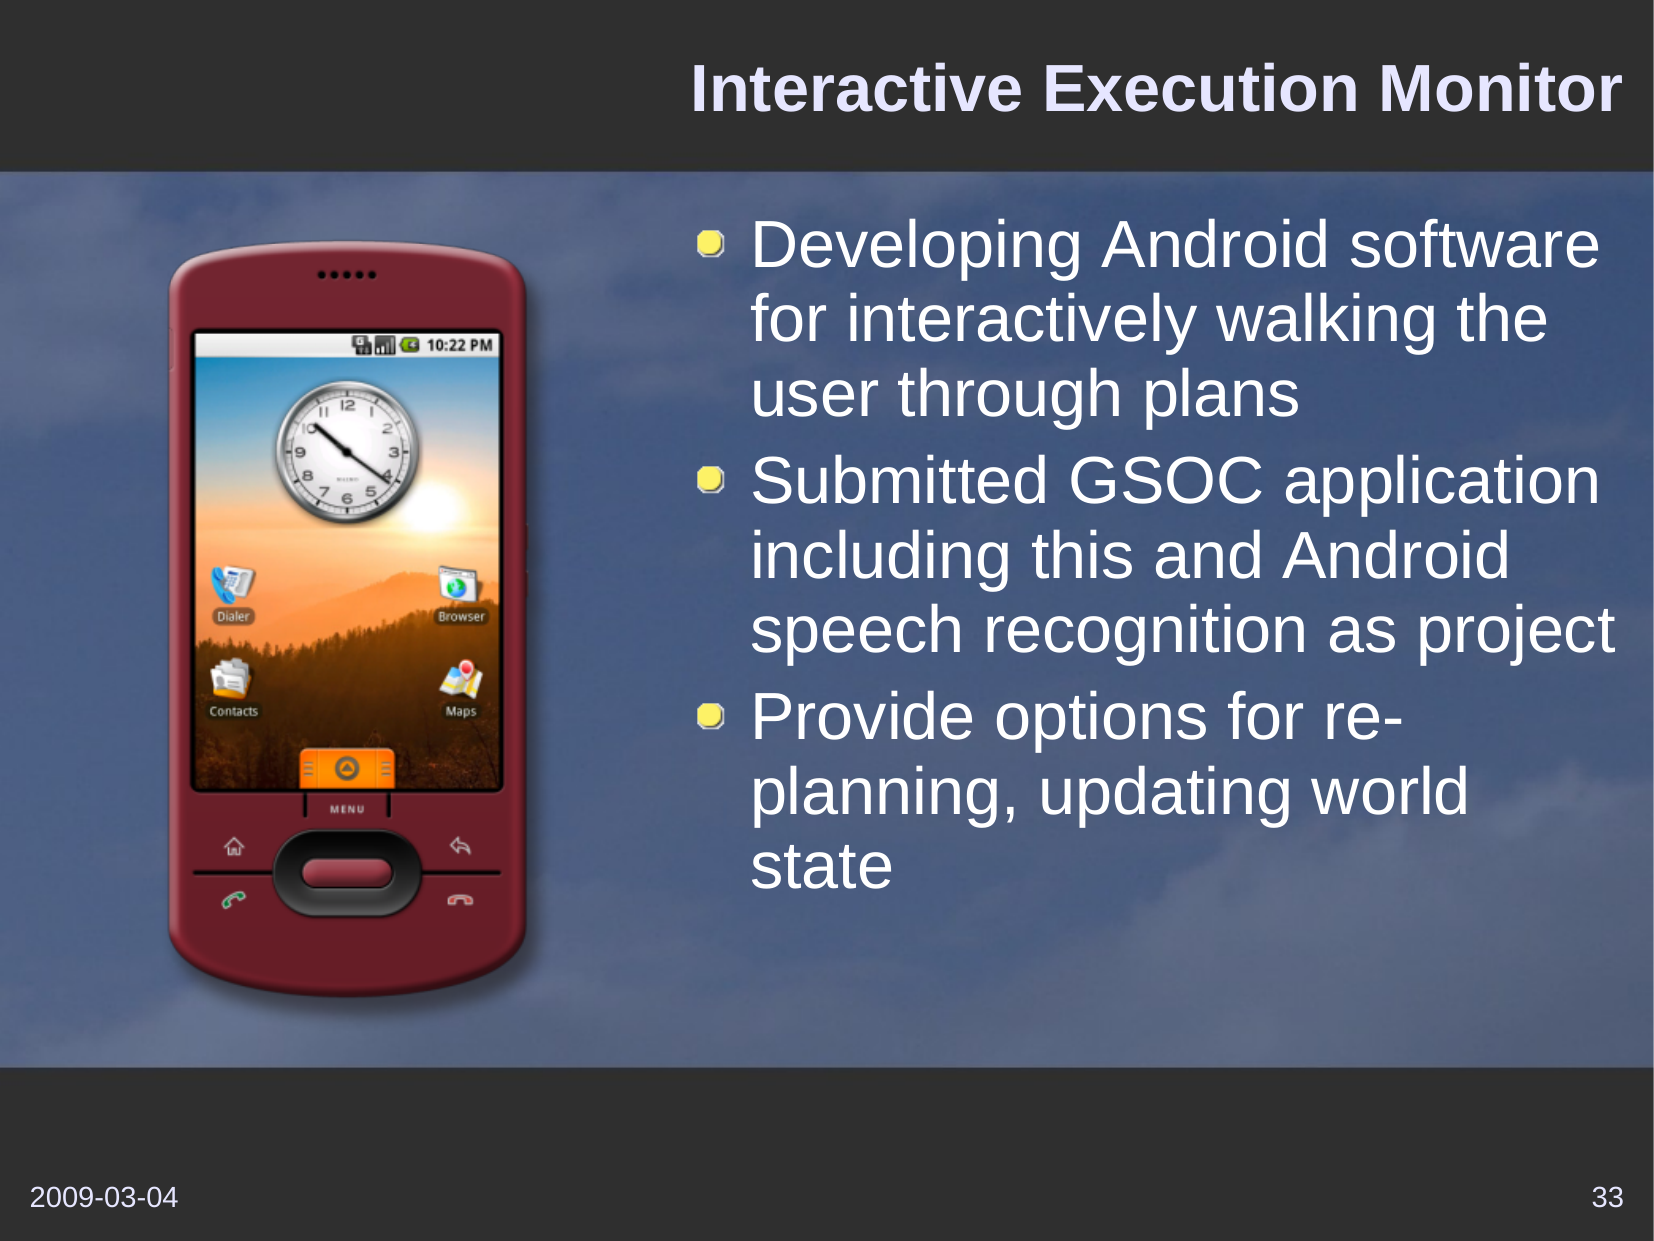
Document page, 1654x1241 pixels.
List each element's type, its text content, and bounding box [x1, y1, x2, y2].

picture [0, 0, 1654, 1241]
title Interactive Execution Monitor [29, 29, 1625, 148]
list Developing Android software for interactively walking the user through plans Submitted GSOC application including this and Android speech recognition as project Provide options for re-planning, updating world state [679, 206, 1625, 1034]
